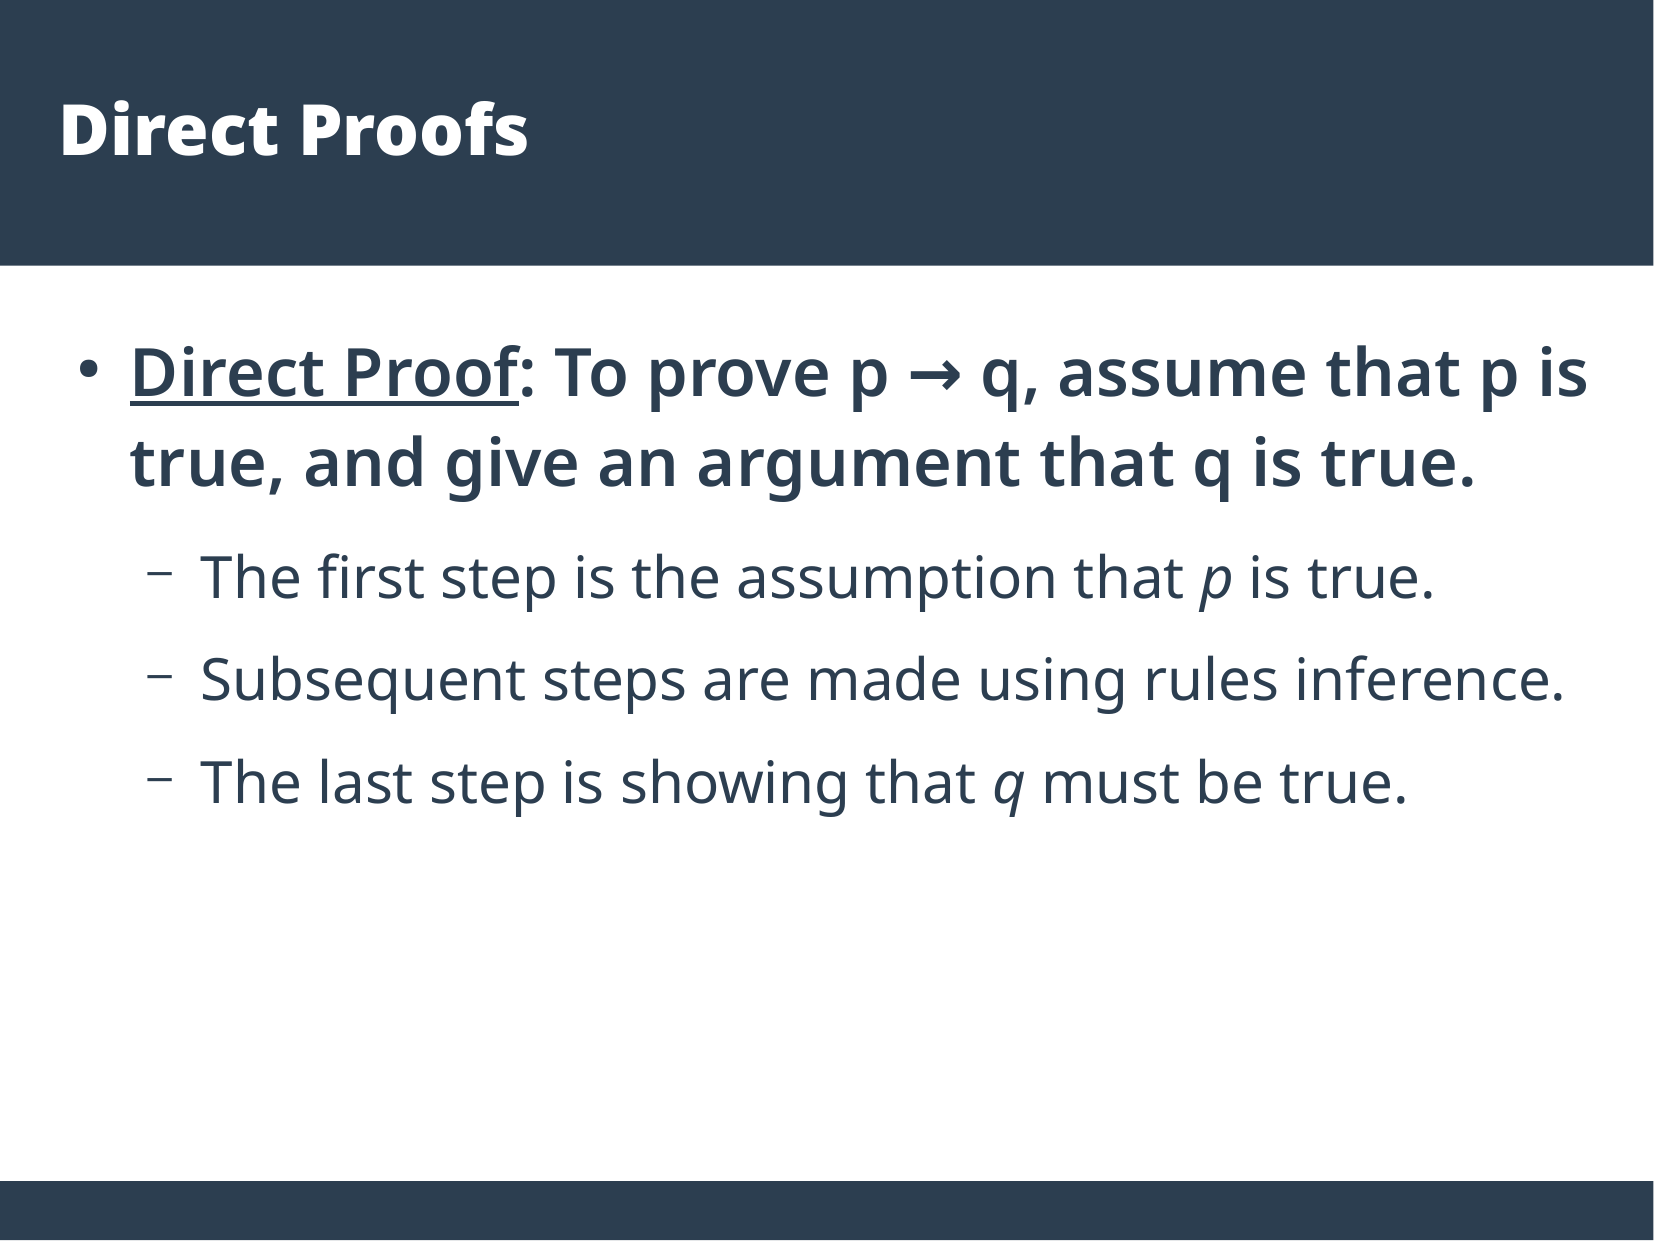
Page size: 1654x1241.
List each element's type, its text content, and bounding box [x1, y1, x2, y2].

title Direct Proofs [59, 49, 1595, 207]
list Direct Proof: To prove p → q, assume that p is true, and give an argument that q is true. The first step is the assumption that p is true. Subsequent steps are made using rules inference. The last step is showing that q must be true. [59, 324, 1595, 1036]
